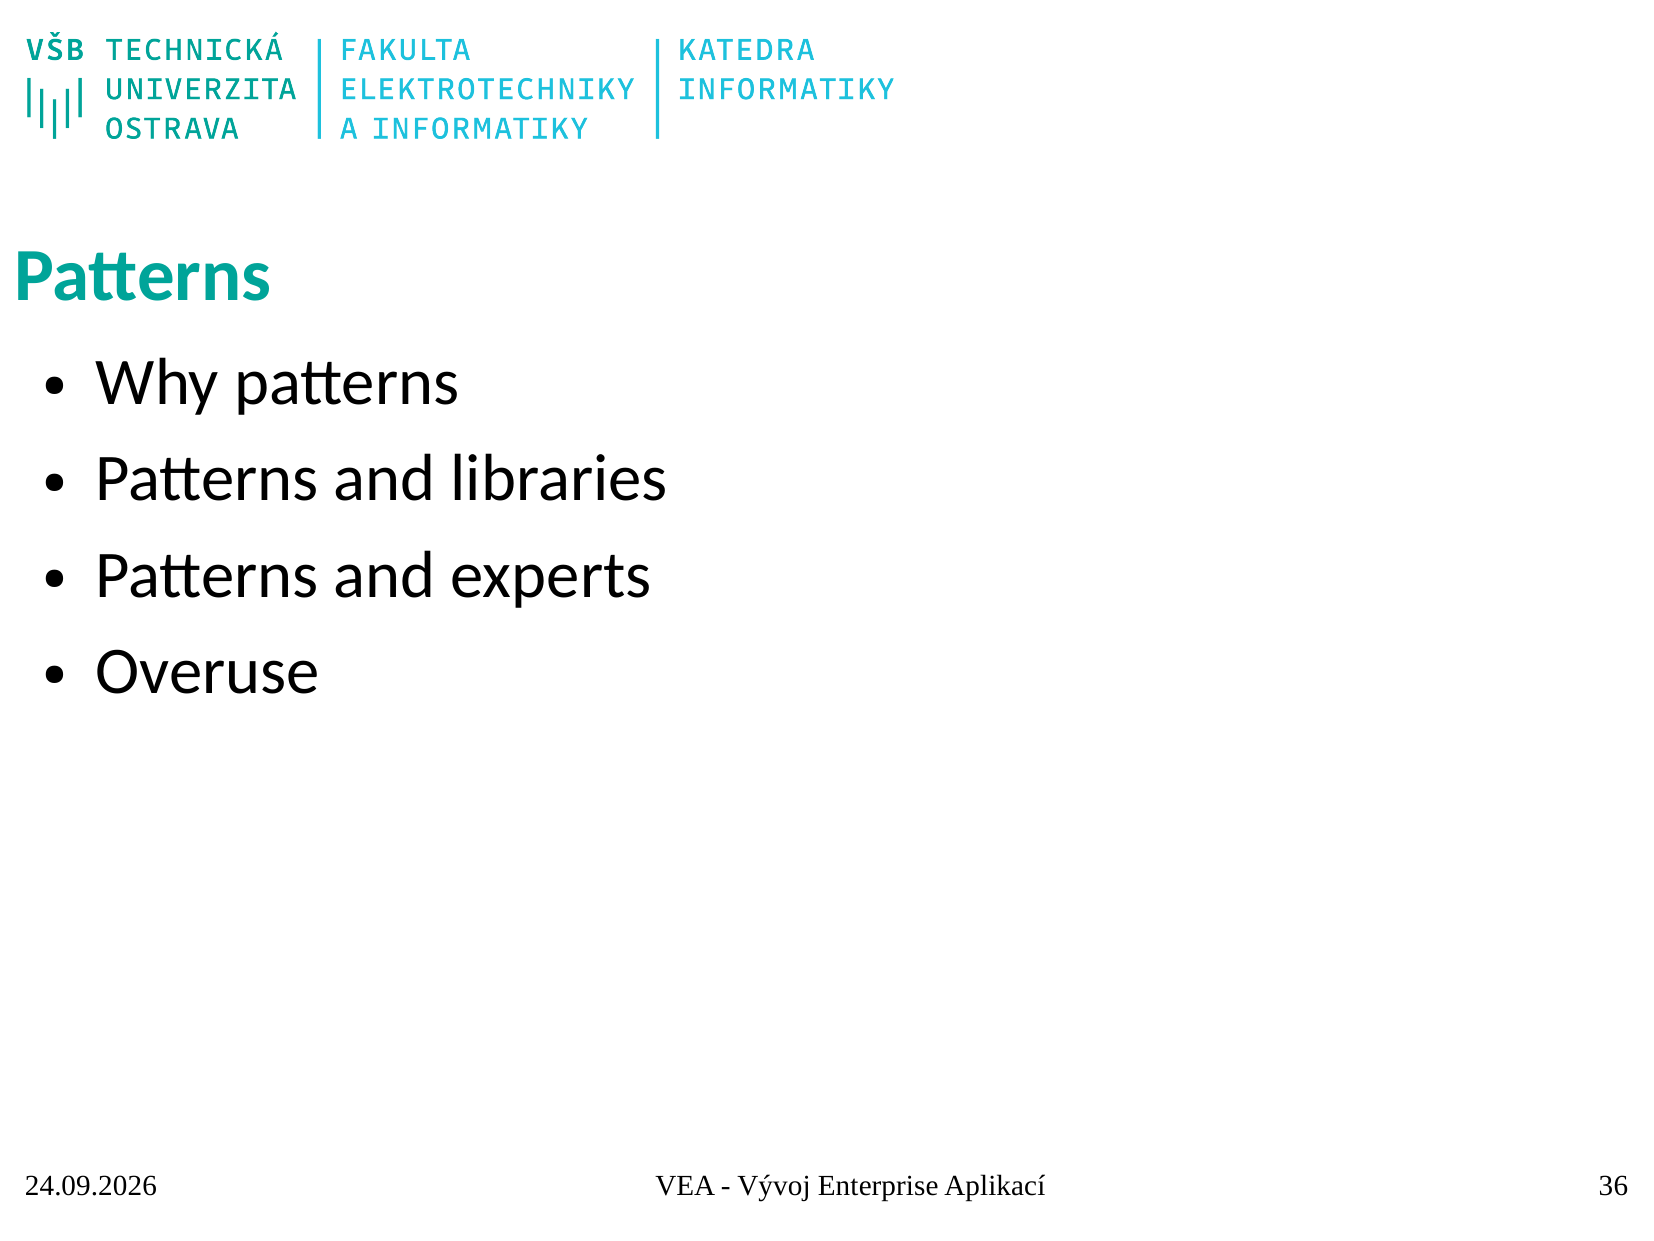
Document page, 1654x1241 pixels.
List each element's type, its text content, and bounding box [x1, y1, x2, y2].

title Patterns [14, 165, 1619, 319]
list Why patterns Patterns and libraries Patterns and experts Overuse [24, 354, 1629, 1146]
picture [26, 31, 894, 139]
